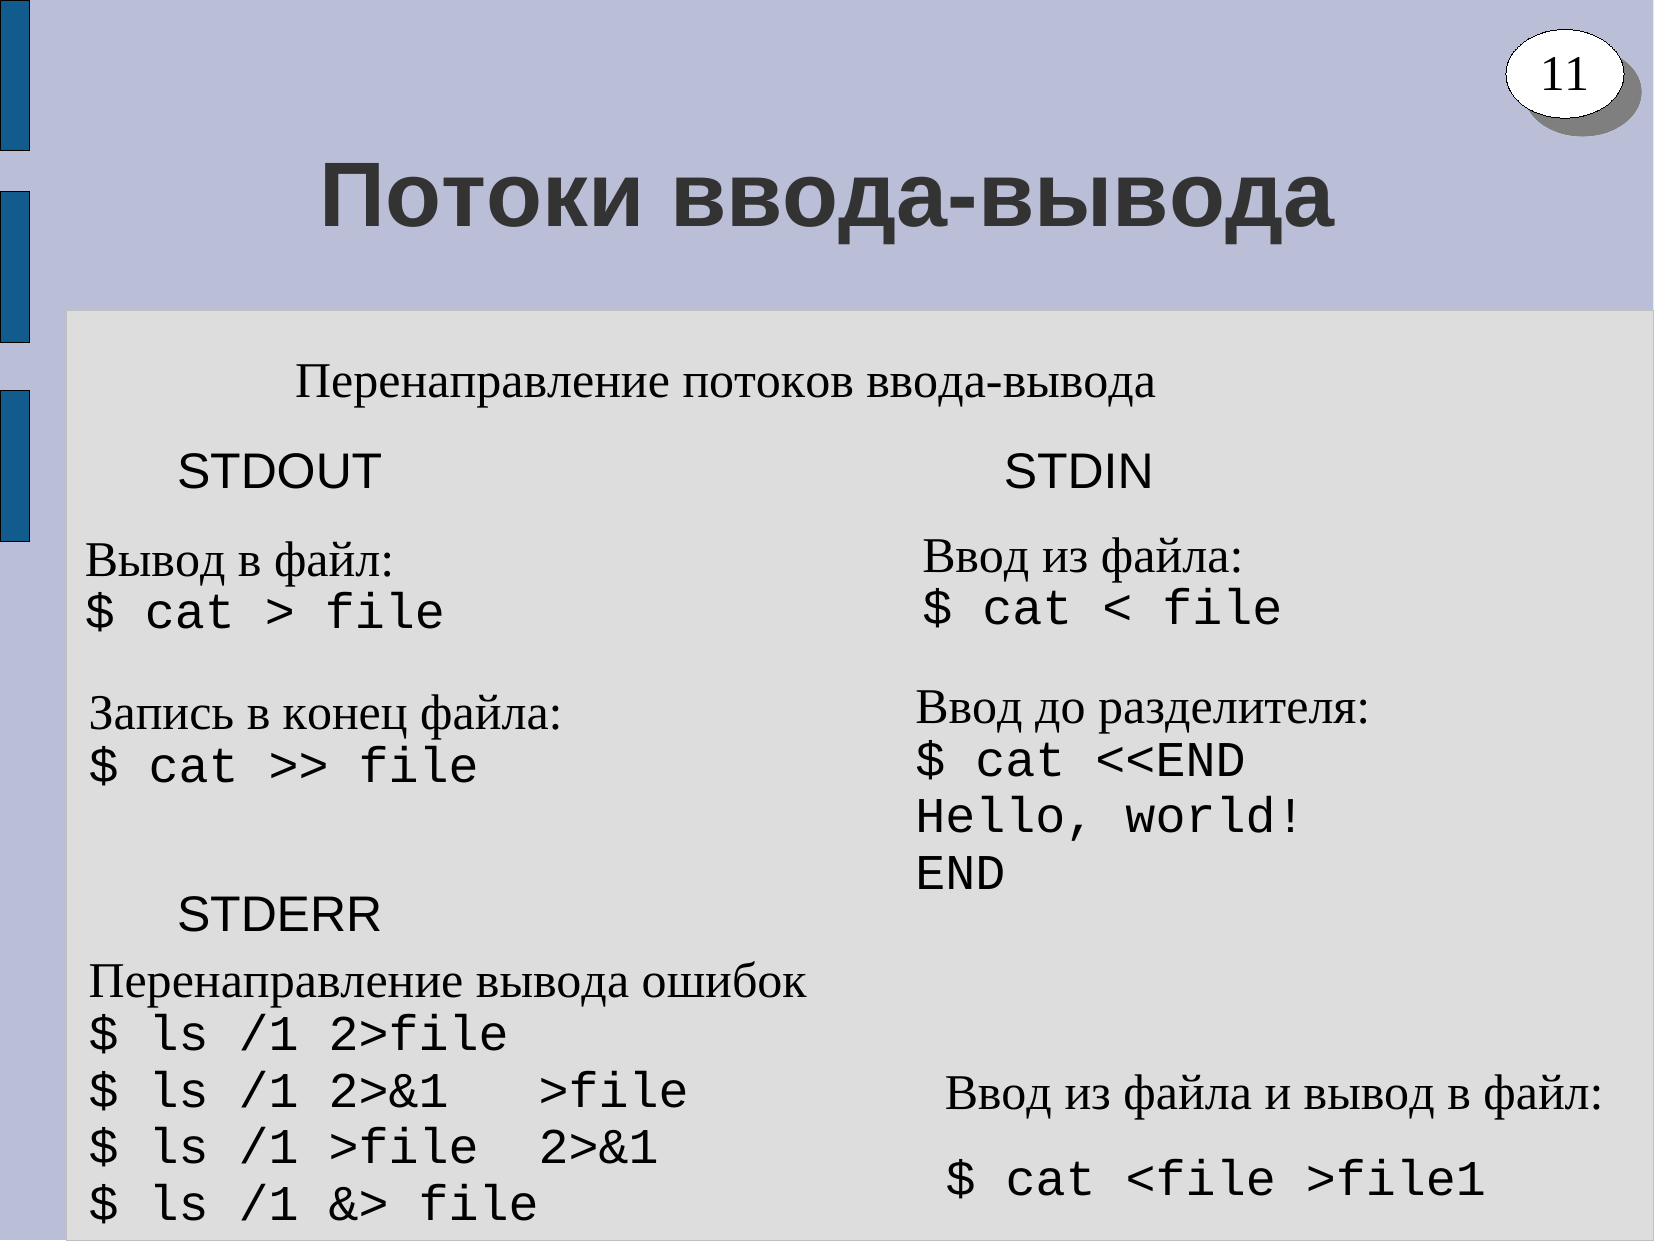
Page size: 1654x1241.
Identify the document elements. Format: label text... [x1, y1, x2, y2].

text_box $ cat <file >file1 [945, 1153, 1486, 1211]
text_box Запись в конец файла: $ cat >> file [88, 685, 564, 798]
text_box Вывод в файл: $ cat > file [84, 531, 445, 644]
text_box STDERR [177, 885, 383, 942]
title Потоки ввода-вывода [121, 91, 1534, 299]
text_box STDIN [1003, 442, 1155, 499]
text_box 11 [1505, 29, 1625, 119]
text_box Ввод до разделителя: $ cat <<END Hello, world! END [915, 679, 1371, 905]
text_box Перенаправление вывода ошибок $ ls /1 2>file $ ls /1 2>&1 >file $ ls /1 >file 2>&1 $ ls /1 &> file [88, 953, 807, 1236]
text_box Ввод из файла и вывод в файл: [944, 1065, 1605, 1121]
text_box Перенаправление потоков ввода-вывода [295, 352, 1157, 408]
text_box Ввод из файла: $ cat < file [922, 528, 1283, 641]
text_box STDOUT [177, 442, 383, 499]
